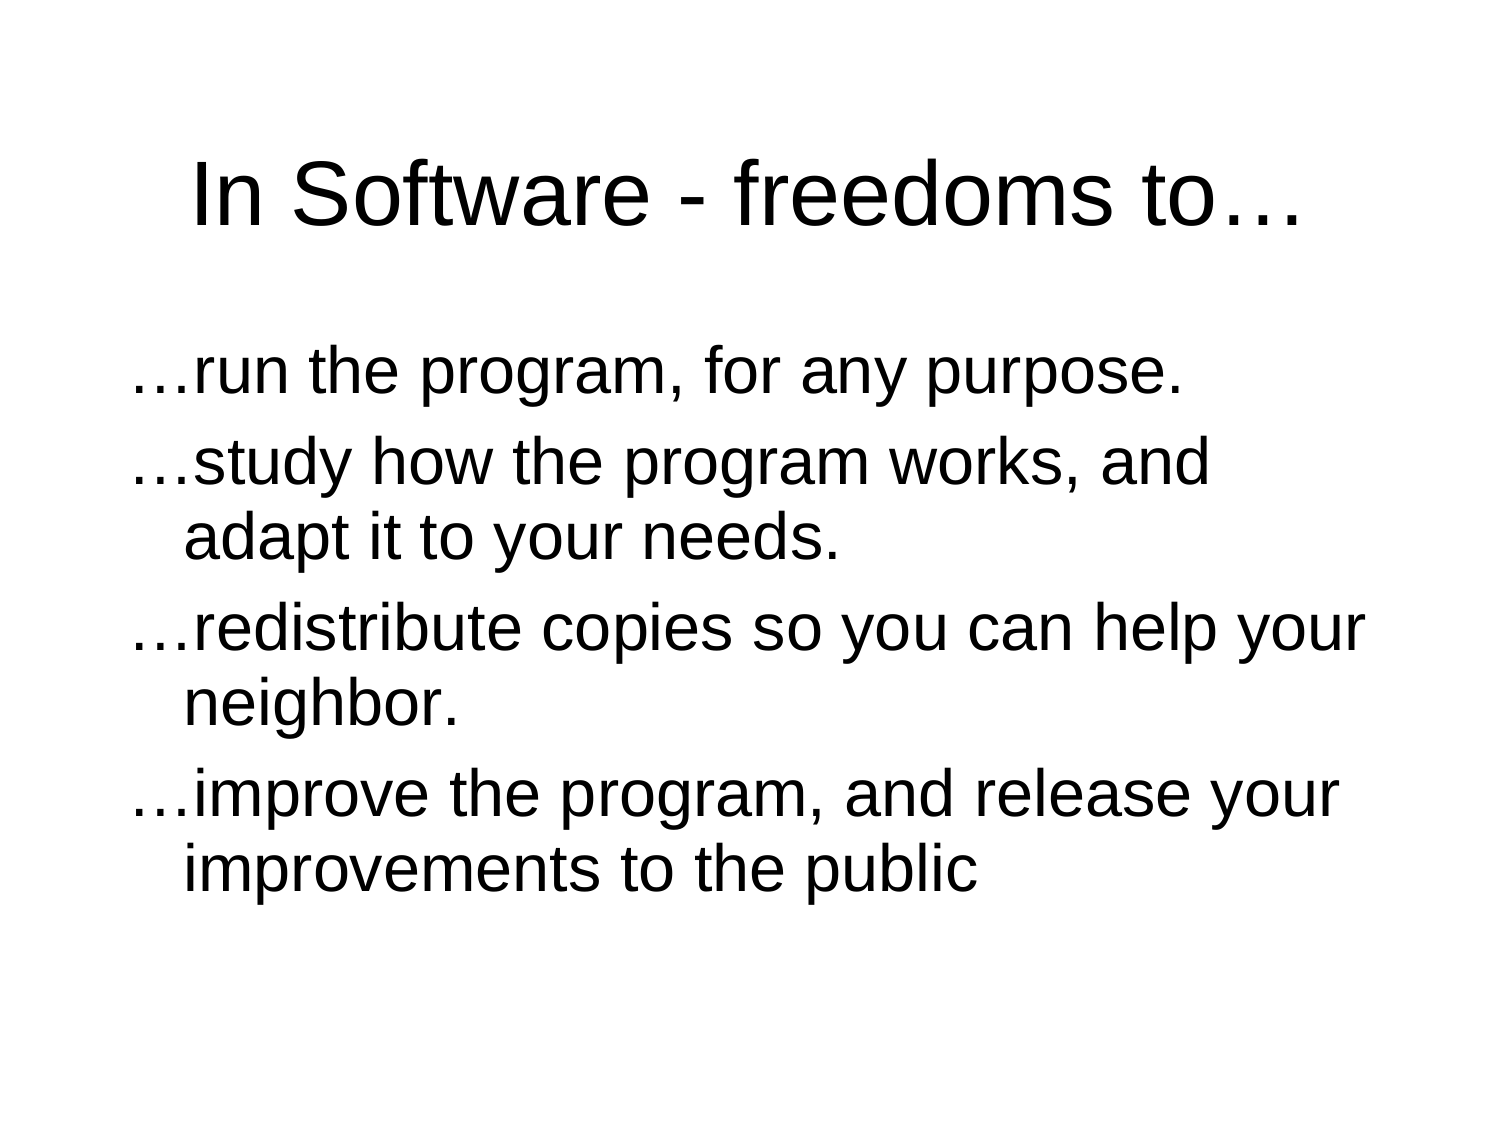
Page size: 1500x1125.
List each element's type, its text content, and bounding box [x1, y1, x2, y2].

list …run the program, for any purpose. …study how the program works, and adapt it to your needs. …redistribute copies so you can help your neighbor. …improve the program, and release your improvements to the public [112, 324, 1388, 1001]
title In Software - freedoms to… [112, 99, 1388, 288]
